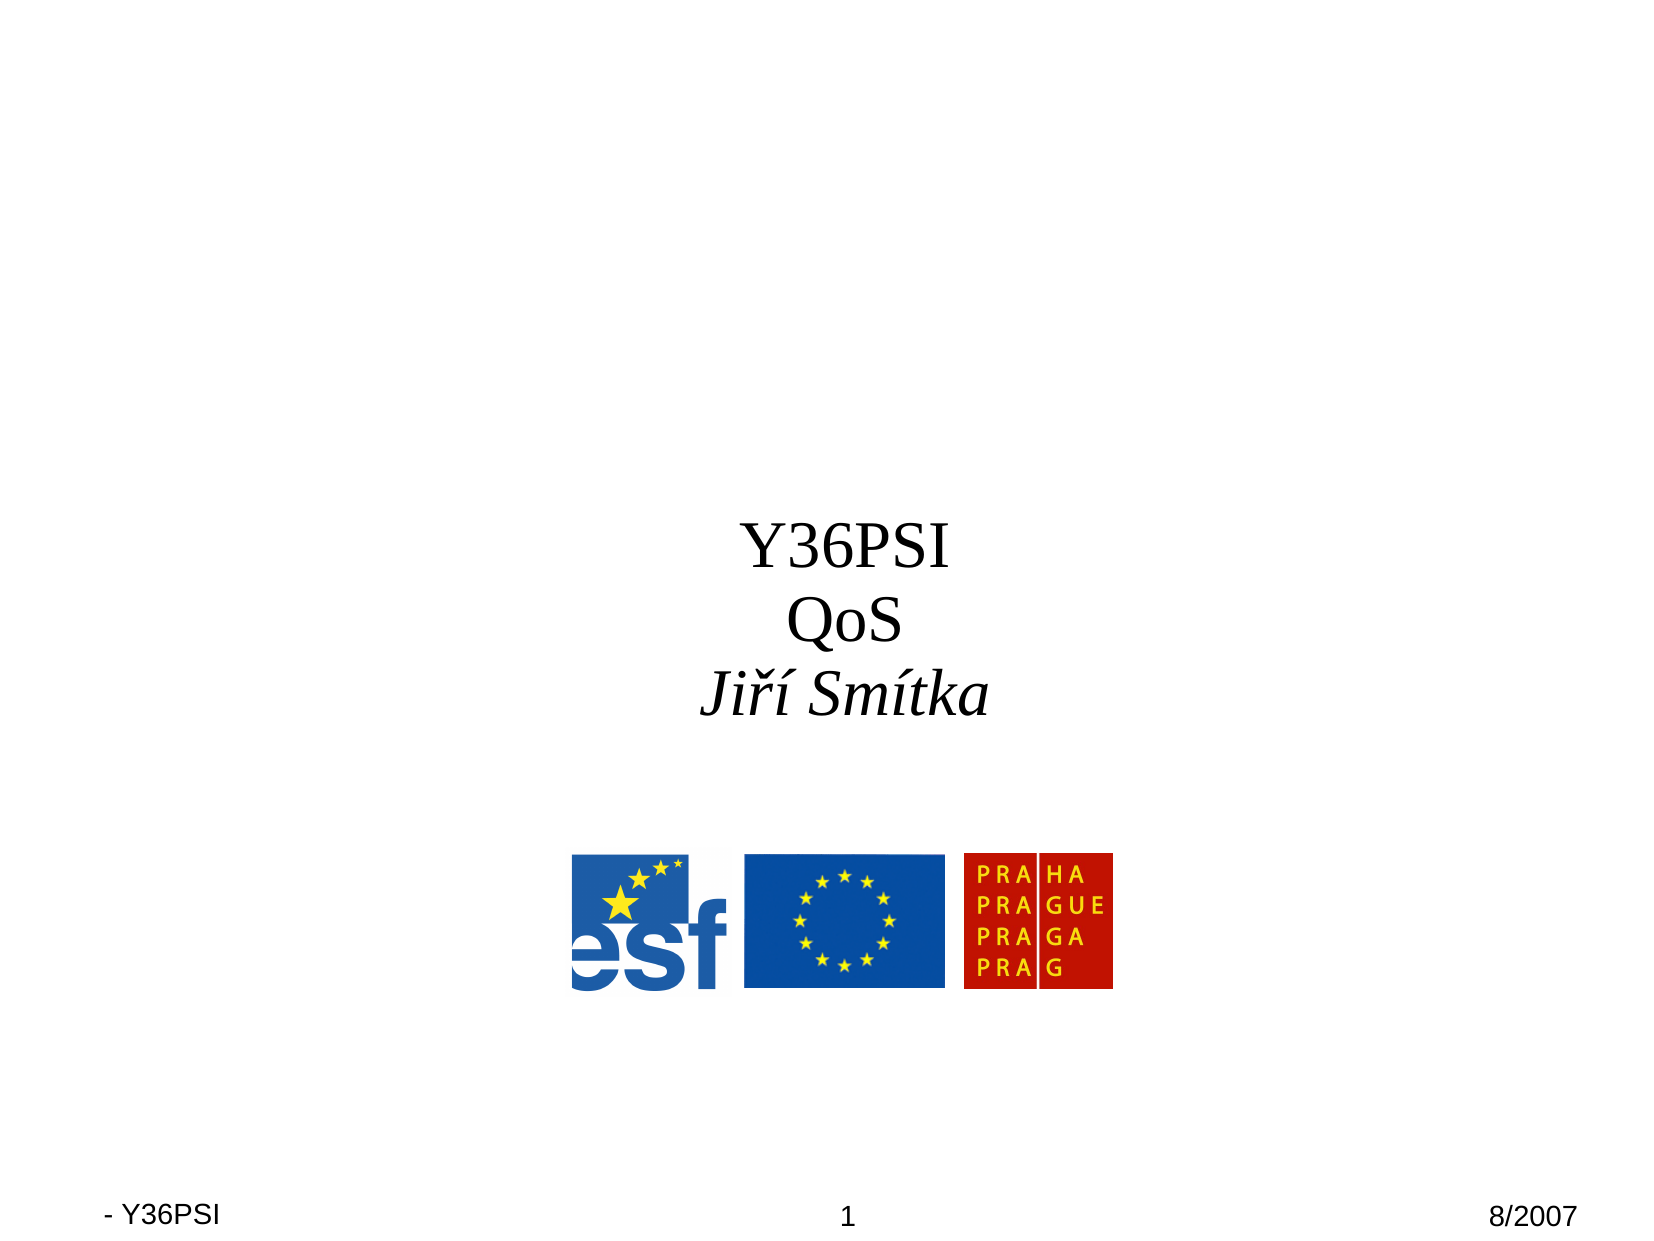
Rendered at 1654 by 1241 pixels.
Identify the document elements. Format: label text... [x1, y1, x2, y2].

picture [565, 847, 732, 997]
picture [744, 854, 945, 988]
picture [964, 853, 1113, 989]
subtitle Y36PSI QoS Jiří Smítka [121, 205, 1534, 1033]
